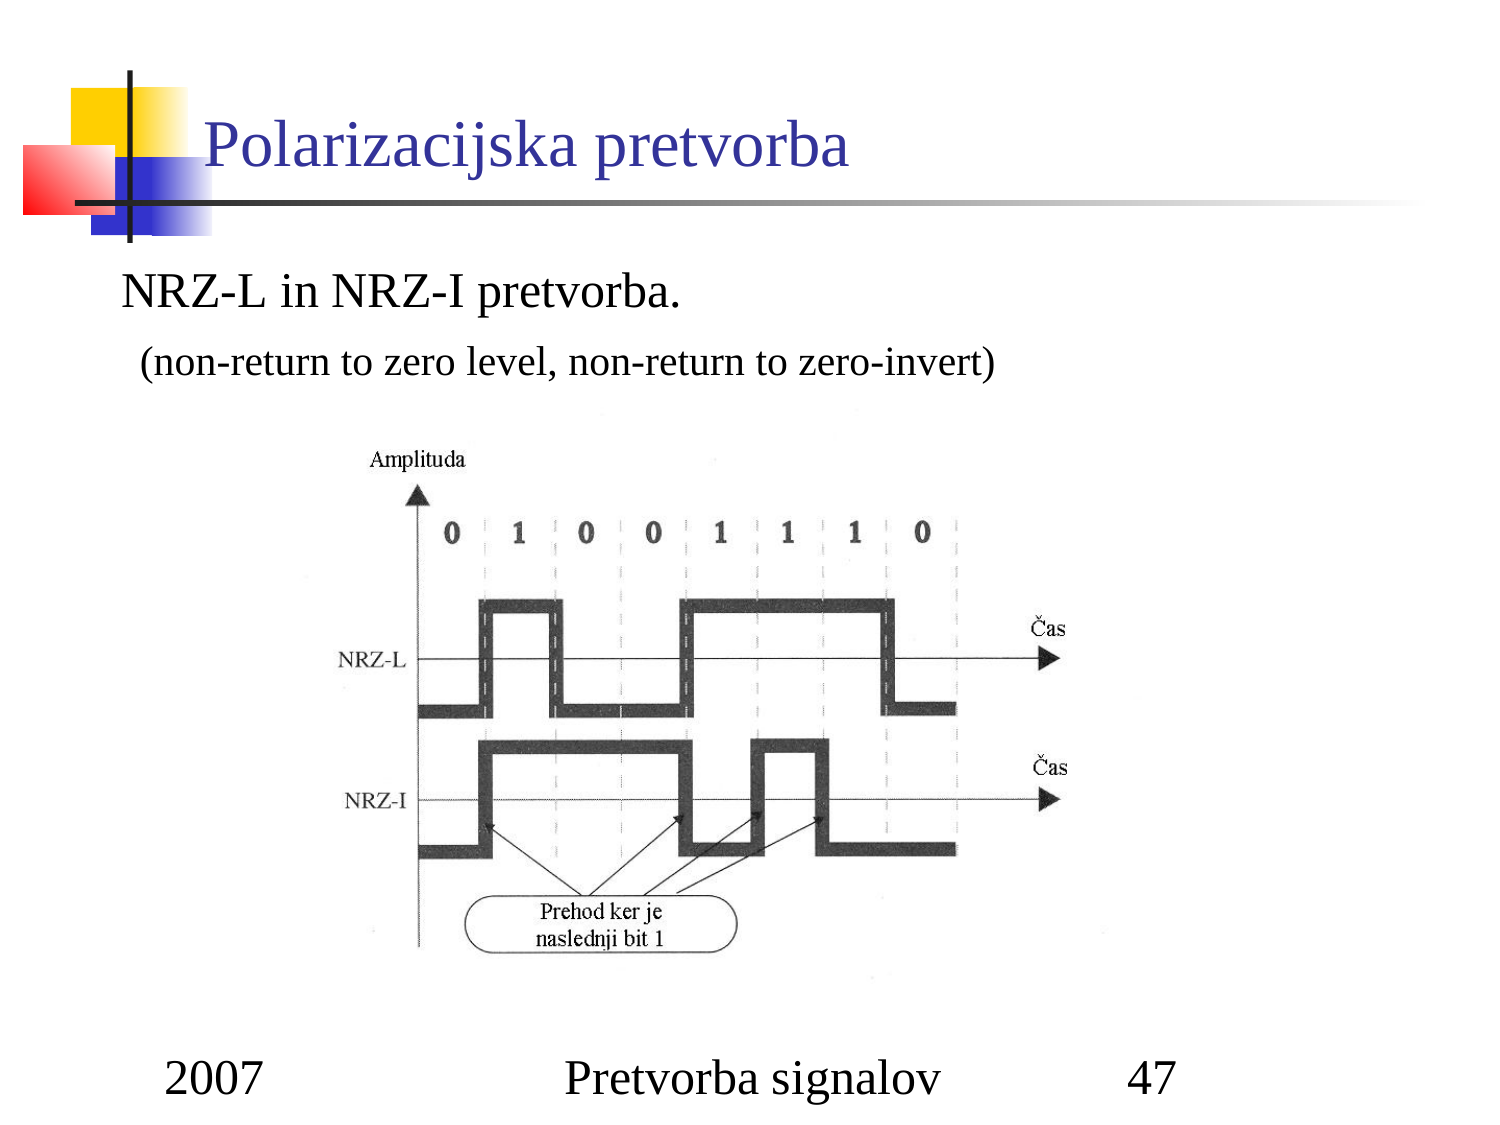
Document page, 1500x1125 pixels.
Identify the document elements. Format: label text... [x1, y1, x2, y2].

list NRZ-L in NRZ-I pretvorba. (non-return to zero level, non-return to zero-invert) [50, 249, 1469, 396]
title Polarizacijska pretvorba [188, 92, 1468, 188]
picture [275, 399, 1143, 988]
